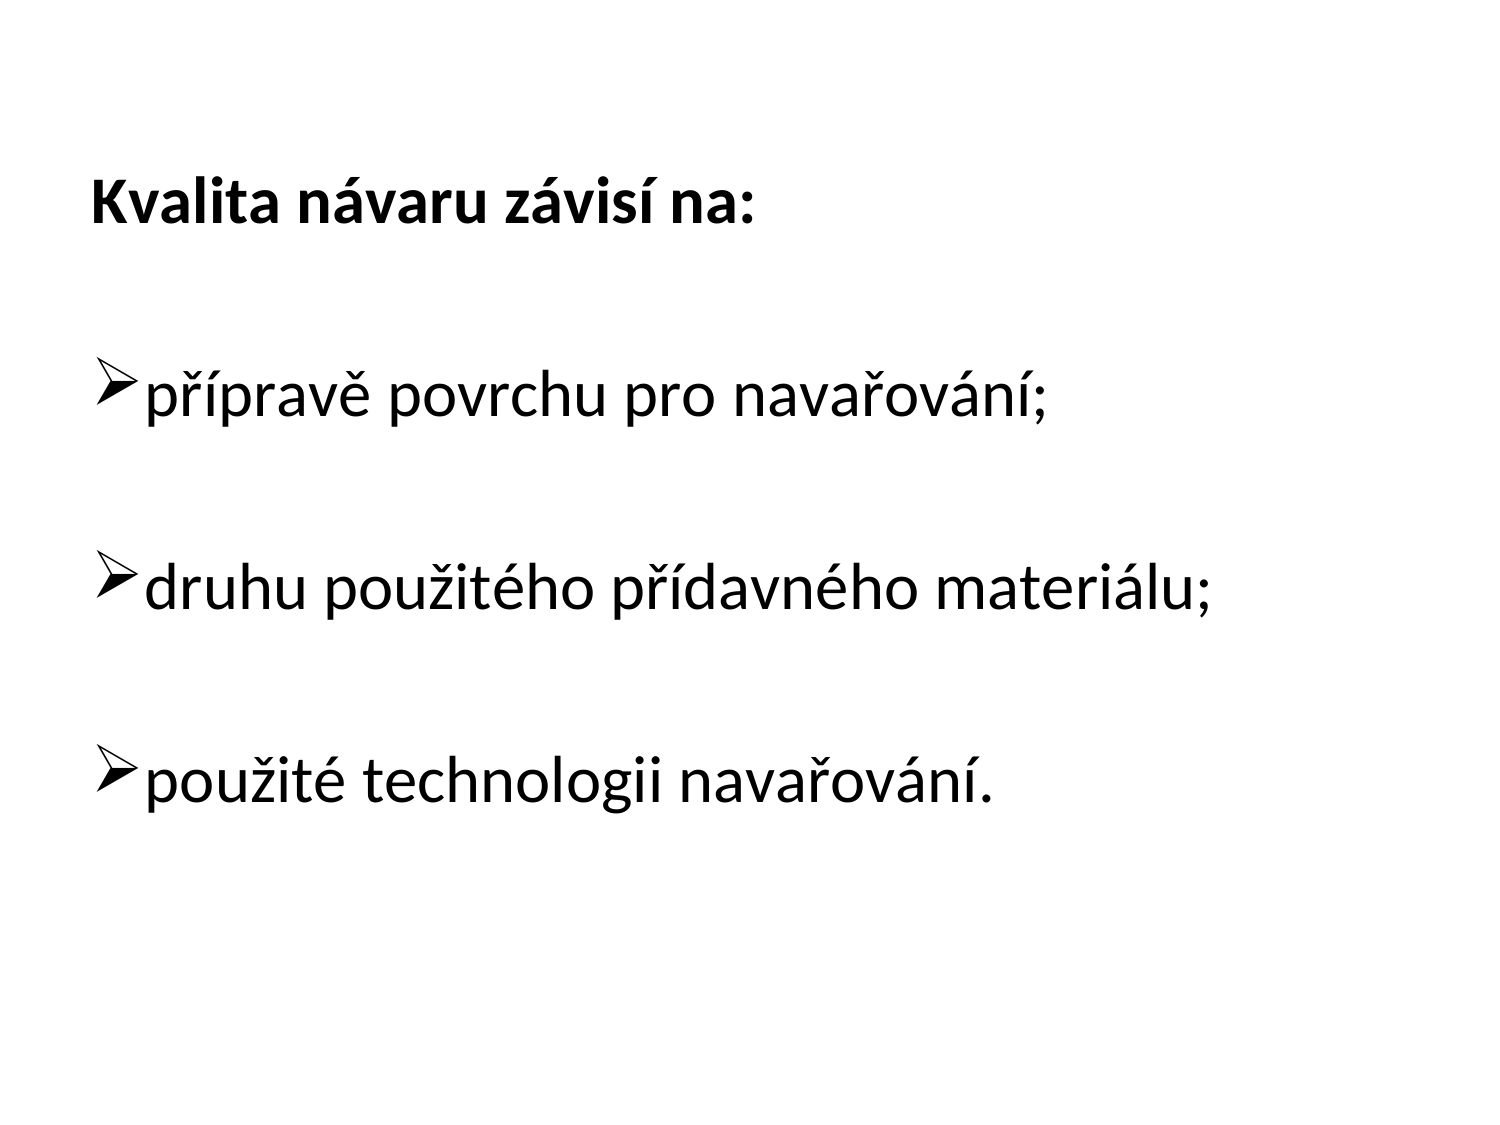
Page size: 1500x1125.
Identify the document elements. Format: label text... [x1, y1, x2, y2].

list Kvalita návaru závisí na: přípravě povrchu pro navařování; druhu použitého přídavného materiálu; použité technologii navařování. [76, 148, 1427, 921]
